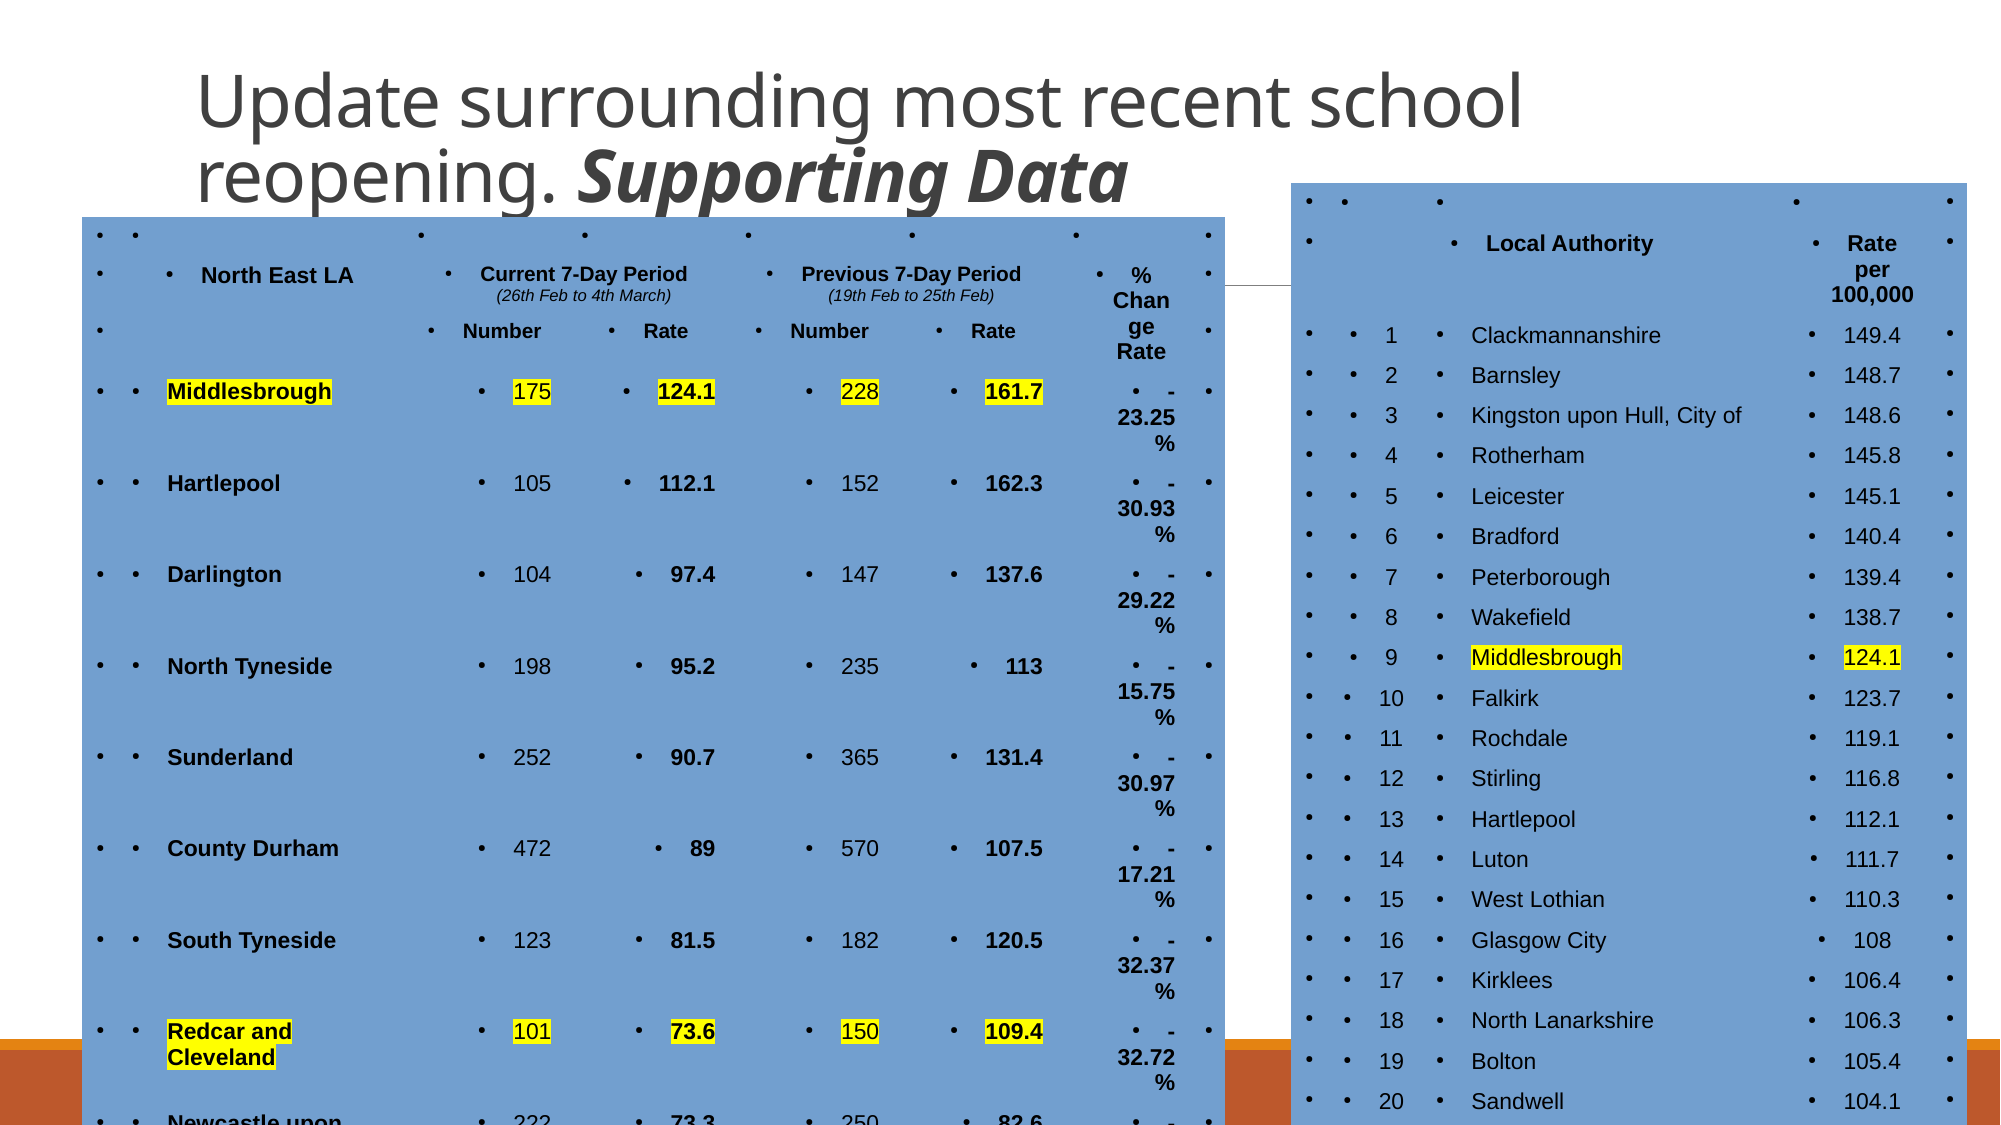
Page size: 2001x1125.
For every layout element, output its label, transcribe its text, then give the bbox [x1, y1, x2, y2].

table_cell Number [730, 312, 894, 372]
table_cell Wakefield [1421, 597, 1778, 638]
table_cell 14 [1326, 839, 1421, 880]
table_cell Stirling [1421, 759, 1778, 799]
table_cell 81.5 [566, 920, 730, 1011]
table_cell [1291, 960, 1326, 1001]
table_cell 175 [403, 372, 566, 463]
table_cell Hartlepool [117, 463, 403, 555]
table_cell 97.4 [566, 555, 730, 646]
table_cell 3 [1326, 396, 1421, 436]
table_cell 161.7 [894, 372, 1058, 463]
table_cell [1931, 678, 1967, 718]
table_header [1931, 183, 1967, 224]
table_cell 112.1 [1778, 799, 1931, 839]
table_cell [1190, 646, 1225, 737]
table_cell 108 [1778, 920, 1931, 960]
table_cell South Tyneside [117, 920, 403, 1011]
table_cell Previous 7-Day Period (19th Feb to 25th Feb) [730, 255, 1058, 312]
table_cell 106.4 [1778, 960, 1931, 1001]
table_cell 104 [403, 555, 566, 646]
table_cell Rotherham [1421, 436, 1778, 476]
table_cell 198 [403, 646, 566, 737]
table_cell [1291, 1041, 1326, 1081]
table_cell -15.75% [1058, 646, 1190, 737]
table_header [82, 217, 117, 255]
table_cell Sandwell [1421, 1081, 1778, 1122]
table_cell 150 [730, 1011, 894, 1103]
table_cell -23.25% [1058, 372, 1190, 463]
table_cell [82, 1103, 117, 1125]
table_cell [1291, 396, 1326, 436]
table_cell Luton [1421, 839, 1778, 880]
table_cell 4 [1326, 436, 1421, 476]
table_cell [82, 555, 117, 646]
table_cell [1931, 880, 1967, 920]
table_cell [82, 312, 117, 372]
table_cell [1931, 597, 1967, 638]
table_cell [82, 920, 117, 1011]
table_cell Kingston upon Hull, City of [1421, 396, 1778, 436]
table_header [894, 217, 1058, 255]
table_cell -30.97% [1058, 737, 1190, 829]
table_cell 106.3 [1778, 1001, 1931, 1041]
title Update surrounding most recent school reopening. Supporting Data [180, 47, 1831, 225]
table_cell 149.4 [1778, 315, 1931, 355]
table_cell 15 [1326, 880, 1421, 920]
table_cell 1 [1326, 315, 1421, 355]
table_cell 90.7 [566, 737, 730, 829]
table_cell Clackmannanshire [1421, 315, 1778, 355]
table_cell Barnsley [1421, 355, 1778, 396]
table_cell 162.3 [894, 463, 1058, 555]
table_cell 119.1 [1778, 718, 1931, 759]
table_header [1291, 183, 1326, 224]
table_cell [1931, 960, 1967, 1001]
table_cell 139.4 [1778, 557, 1931, 597]
table_cell Darlington [117, 555, 403, 646]
table_cell Leicester [1421, 476, 1778, 517]
table_cell [1291, 799, 1326, 839]
table_cell [1931, 1081, 1967, 1122]
table_cell 222 [403, 1103, 566, 1125]
table_cell -30.93% [1058, 463, 1190, 555]
table_cell [82, 372, 117, 463]
table_cell 123 [403, 920, 566, 1011]
table_cell [1931, 557, 1967, 597]
table_cell 82.6 [894, 1103, 1058, 1125]
table_cell -29.22% [1058, 555, 1190, 646]
table_cell [1291, 839, 1326, 880]
table_cell 105 [403, 463, 566, 555]
table_cell Rate per 100,000 [1778, 224, 1931, 315]
table_cell Redcar and Cleveland [117, 1011, 403, 1103]
table_cell [1931, 224, 1967, 315]
table_cell [1291, 678, 1326, 718]
table_cell Rate [566, 312, 730, 372]
table_cell 137.6 [894, 555, 1058, 646]
table_cell 109.4 [894, 1011, 1058, 1103]
table_cell 140.4 [1778, 517, 1931, 557]
table_cell 138.7 [1778, 597, 1931, 638]
table_cell Falkirk [1421, 678, 1778, 718]
table_cell 8 [1326, 597, 1421, 638]
table_cell [1291, 638, 1326, 678]
table_cell -32.37% [1058, 920, 1190, 1011]
table_cell North Tyneside [117, 646, 403, 737]
table_cell [1291, 759, 1326, 799]
table_cell 89 [566, 829, 730, 920]
table_cell 145.1 [1778, 476, 1931, 517]
table_cell [1291, 224, 1326, 315]
table_cell [1190, 1011, 1225, 1103]
table_cell [1931, 517, 1967, 557]
table_cell 570 [730, 829, 894, 920]
table_cell -32.72% [1058, 1011, 1190, 1103]
table_cell Peterborough [1421, 557, 1778, 597]
table_cell [1291, 597, 1326, 638]
table_cell 9 [1326, 638, 1421, 678]
table_cell [82, 1011, 117, 1103]
table_cell [1190, 737, 1225, 829]
table_cell 235 [730, 646, 894, 737]
table_cell [1931, 436, 1967, 476]
table_cell 6 [1326, 517, 1421, 557]
table_cell [1291, 355, 1326, 396]
table_cell 19 [1326, 1041, 1421, 1081]
table_cell [1931, 315, 1967, 355]
table_cell 10 [1326, 678, 1421, 718]
table_cell Rate [894, 312, 1058, 372]
table_cell Sunderland [117, 737, 403, 829]
table_cell 7 [1326, 557, 1421, 597]
table_cell 145.8 [1778, 436, 1931, 476]
table_cell 95.2 [566, 646, 730, 737]
table_cell [1931, 396, 1967, 436]
table_cell [1931, 799, 1967, 839]
table_cell 113 [894, 646, 1058, 737]
table_cell 111.7 [1778, 839, 1931, 880]
table_cell 104.1 [1778, 1081, 1931, 1122]
table_cell 131.4 [894, 737, 1058, 829]
table_cell 17 [1326, 960, 1421, 1001]
table_cell [82, 829, 117, 920]
table_cell 107.5 [894, 829, 1058, 920]
table_cell 16 [1326, 920, 1421, 960]
table_header [730, 217, 894, 255]
table_cell Bolton [1421, 1041, 1778, 1081]
table_cell [1190, 255, 1225, 312]
table_cell 148.6 [1778, 396, 1931, 436]
table_header [1778, 183, 1931, 224]
table_cell [1190, 555, 1225, 646]
table_cell [82, 463, 117, 555]
table_cell [1931, 476, 1967, 517]
table_cell [1931, 839, 1967, 880]
table_cell [1190, 1103, 1225, 1125]
table_cell [1190, 920, 1225, 1011]
table_cell [1190, 312, 1225, 372]
table_cell Middlesbrough [1421, 638, 1778, 678]
table_cell Local Authority [1326, 224, 1778, 315]
table_cell Hartlepool [1421, 799, 1778, 839]
table_cell 12 [1326, 759, 1421, 799]
table_cell 182 [730, 920, 894, 1011]
table_cell 228 [730, 372, 894, 463]
table_cell -17.21% [1058, 829, 1190, 920]
table_cell 123.7 [1778, 678, 1931, 718]
table_cell [1291, 1081, 1326, 1122]
table_cell 18 [1326, 1001, 1421, 1041]
table_cell [1190, 829, 1225, 920]
table_cell [1291, 880, 1326, 920]
table_cell [1291, 315, 1326, 355]
table_cell Kirklees [1421, 960, 1778, 1001]
table_cell -11.26% [1058, 1103, 1190, 1125]
table_header [1058, 217, 1190, 255]
table_cell 20 [1326, 1081, 1421, 1122]
table_cell [1931, 759, 1967, 799]
table_cell [1190, 372, 1225, 463]
table_cell County Durham [117, 829, 403, 920]
table_cell [1931, 638, 1967, 678]
table_cell 112.1 [566, 463, 730, 555]
table_cell 148.7 [1778, 355, 1931, 396]
table_cell 11 [1326, 718, 1421, 759]
table_cell 124.1 [1778, 638, 1931, 678]
table_cell Glasgow City [1421, 920, 1778, 960]
table_cell Newcastle upon Tyne [117, 1103, 403, 1125]
table_cell [82, 646, 117, 737]
table_cell [1291, 1001, 1326, 1041]
table_header [403, 217, 566, 255]
table_cell [1931, 1041, 1967, 1081]
table_cell [1291, 436, 1326, 476]
table_cell Bradford [1421, 517, 1778, 557]
table_cell 250 [730, 1103, 894, 1125]
table_header [117, 217, 403, 255]
table_cell 101 [403, 1011, 566, 1103]
table_cell [1291, 476, 1326, 517]
table_cell Current 7-Day Period (26th Feb to 4th March) [403, 255, 730, 312]
table_cell 116.8 [1778, 759, 1931, 799]
table_cell [1931, 1001, 1967, 1041]
table_cell [1291, 920, 1326, 960]
table_cell 252 [403, 737, 566, 829]
table_cell 2 [1326, 355, 1421, 396]
table_cell 152 [730, 463, 894, 555]
table_cell 73.3 [566, 1103, 730, 1125]
table_cell [1291, 517, 1326, 557]
table_cell [1931, 718, 1967, 759]
table_cell 13 [1326, 799, 1421, 839]
table_cell North Lanarkshire [1421, 1001, 1778, 1041]
table_cell 365 [730, 737, 894, 829]
table_cell [82, 255, 117, 312]
table_cell 472 [403, 829, 566, 920]
table_cell 120.5 [894, 920, 1058, 1011]
table_cell [1931, 920, 1967, 960]
table_cell 124.1 [566, 372, 730, 463]
table_cell 73.6 [566, 1011, 730, 1103]
table_cell 110.3 [1778, 880, 1931, 920]
table_cell North East LA [117, 255, 403, 372]
table_cell [82, 737, 117, 829]
table_cell [1931, 355, 1967, 396]
table_cell [1291, 557, 1326, 597]
table_cell % Change Rate [1058, 255, 1190, 372]
table_cell 5 [1326, 476, 1421, 517]
table_header [1326, 183, 1421, 224]
table_cell 105.4 [1778, 1041, 1931, 1081]
table_cell Middlesbrough [117, 372, 403, 463]
table_cell Rochdale [1421, 718, 1778, 759]
table_cell [1190, 463, 1225, 555]
table_cell 147 [730, 555, 894, 646]
table_header [566, 217, 730, 255]
table_cell [1291, 718, 1326, 759]
table_header [1421, 183, 1778, 224]
table_cell Number [403, 312, 566, 372]
table_cell West Lothian [1421, 880, 1778, 920]
table_header [1190, 217, 1225, 255]
